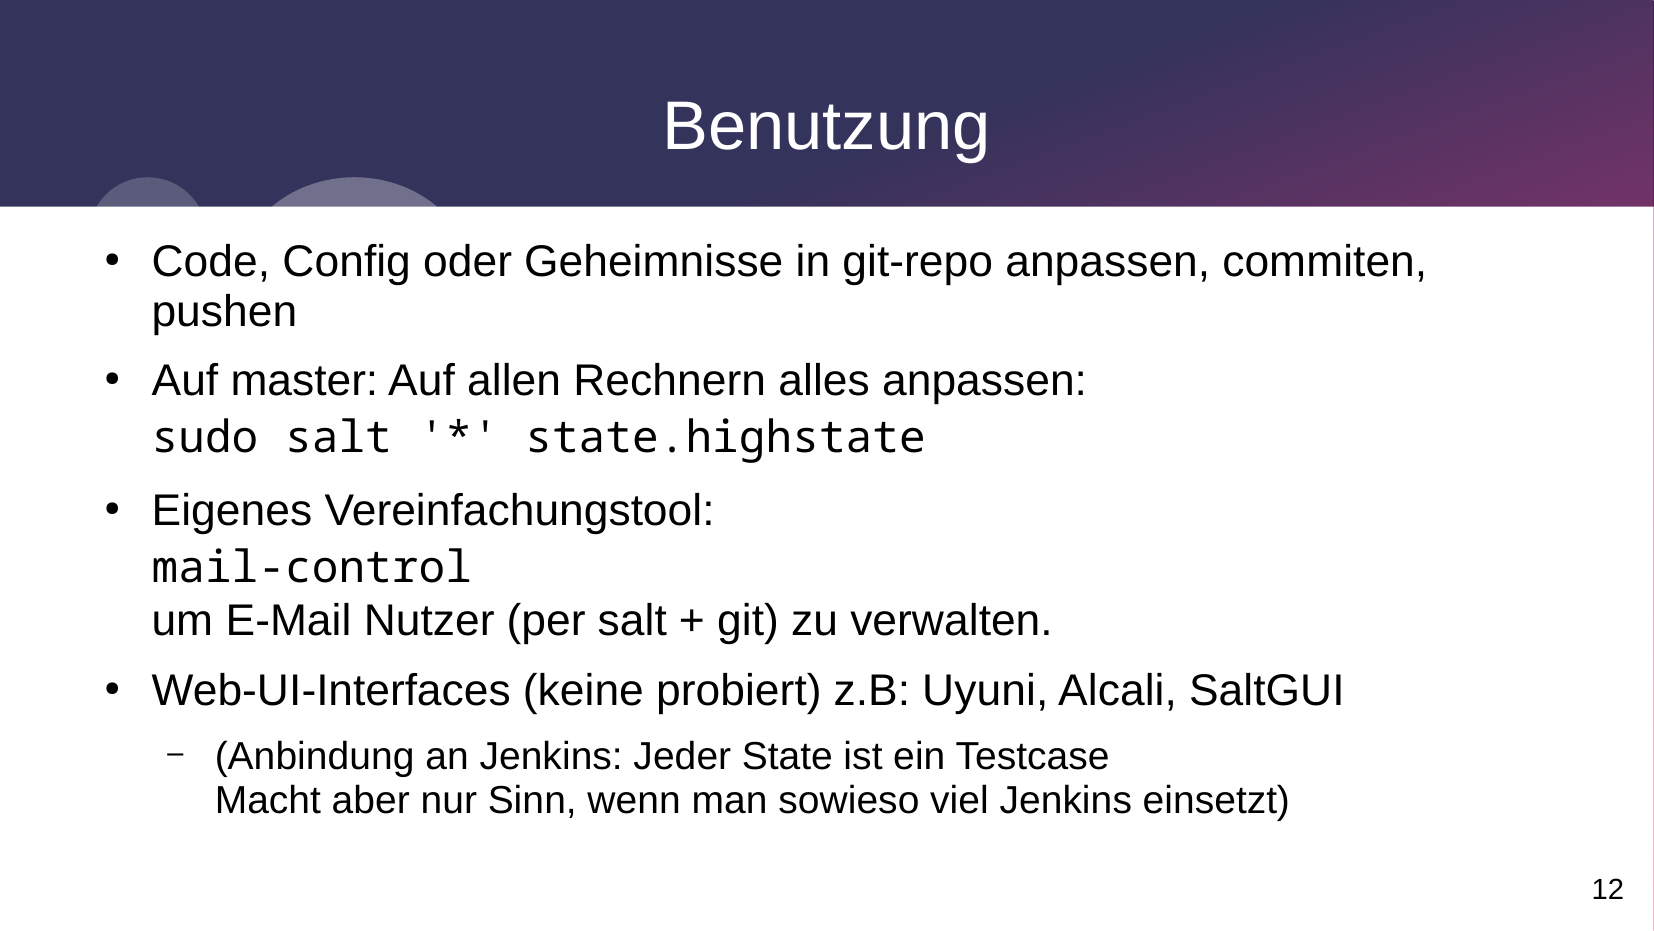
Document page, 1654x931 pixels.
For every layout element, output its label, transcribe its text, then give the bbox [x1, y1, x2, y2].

title Benutzung [88, 44, 1565, 207]
list Code, Config oder Geheimnisse in git-repo anpassen, commiten, pushen Auf master: Auf allen Rechnern alles anpassen: sudo salt '*' state.highstate Eigenes Vereinfachungstool: mail-control um E-Mail Nutzer (per salt + git) zu verwalten. Web-UI-Interfaces (keine probiert) z.B: Uyuni, Alcali, SaltGUI (Anbindung an Jenkins: Jeder State ist ein Testcase Macht aber nur Sinn, wenn man sowieso viel Jenkins einsetzt) [88, 236, 1565, 827]
